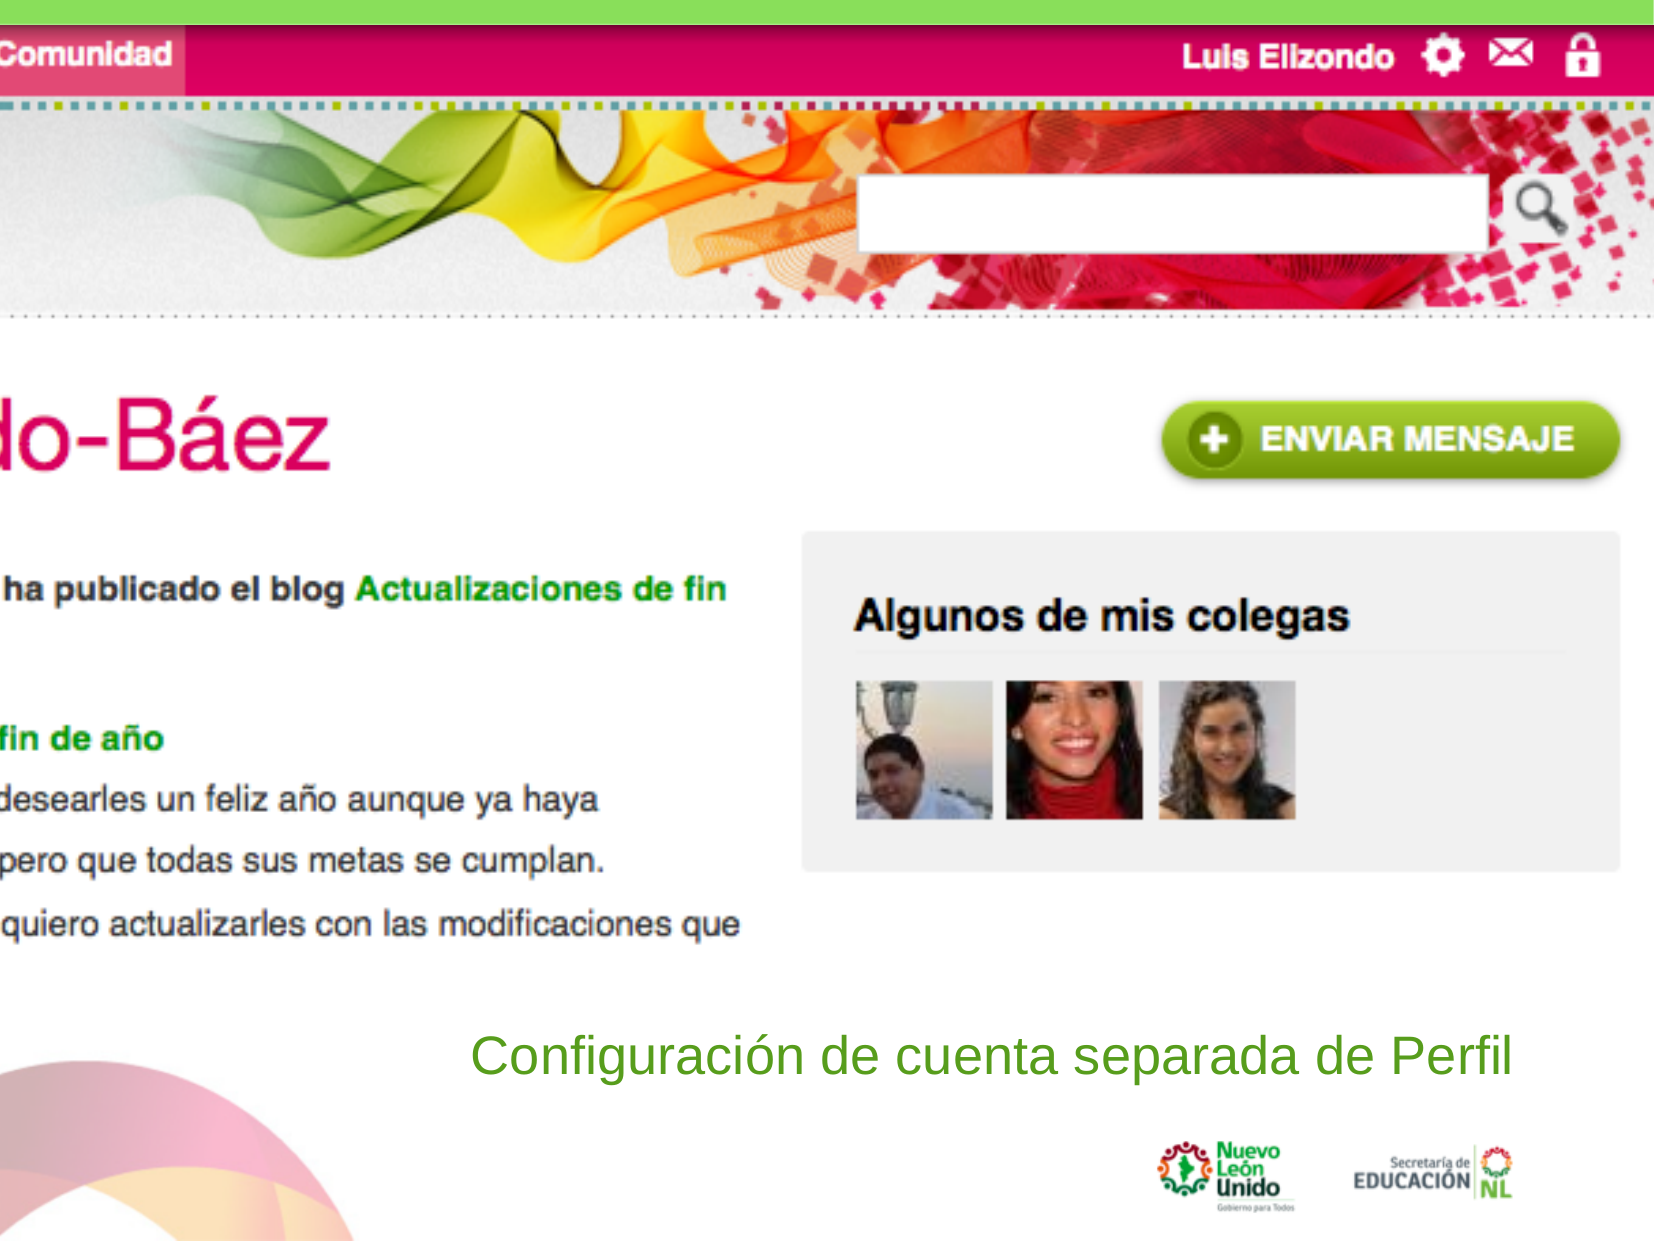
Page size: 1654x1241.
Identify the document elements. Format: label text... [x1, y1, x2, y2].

text_box Configuración de cuenta separada de Perfil [455, 1018, 1544, 1100]
picture [0, 0, 1654, 1241]
